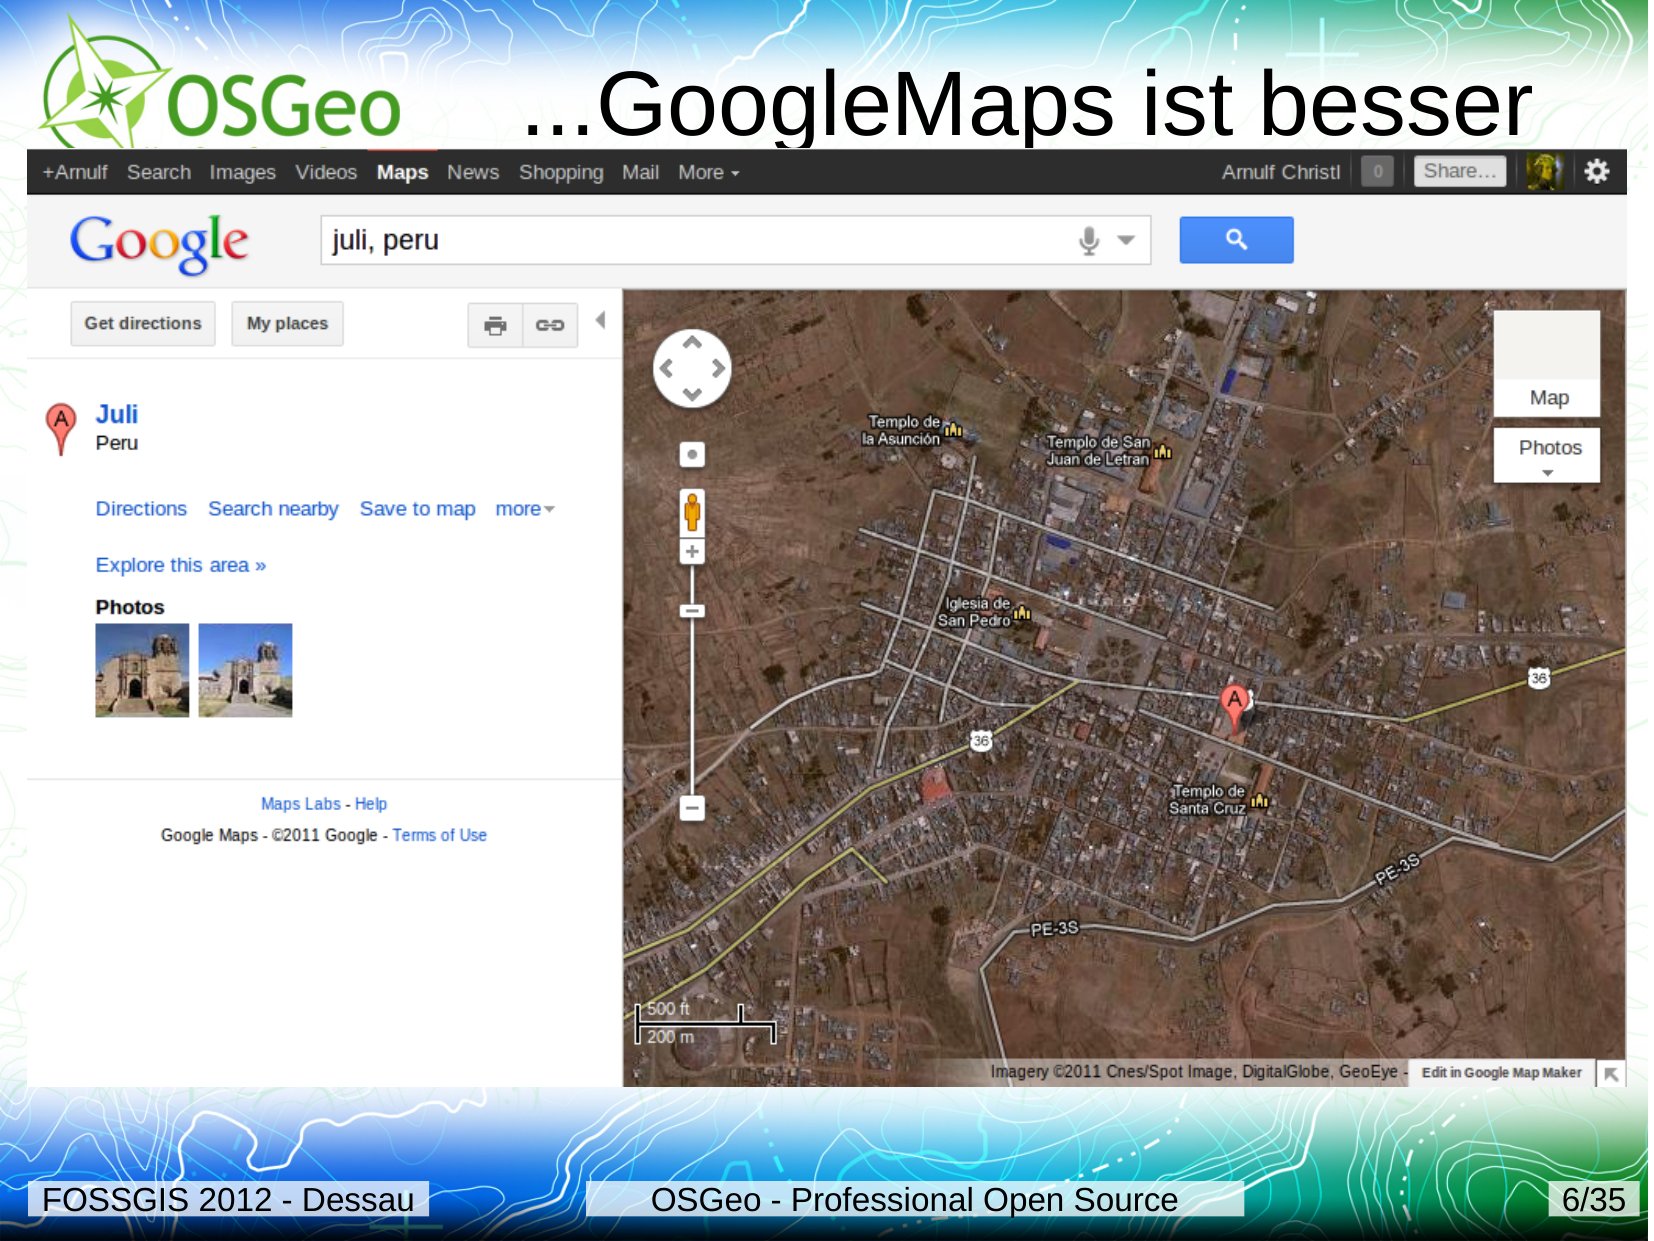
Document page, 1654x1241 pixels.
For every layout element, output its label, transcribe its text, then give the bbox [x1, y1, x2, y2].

title ...GoogleMaps ist besser [430, 29, 1536, 148]
picture [0, 0, 1648, 1241]
